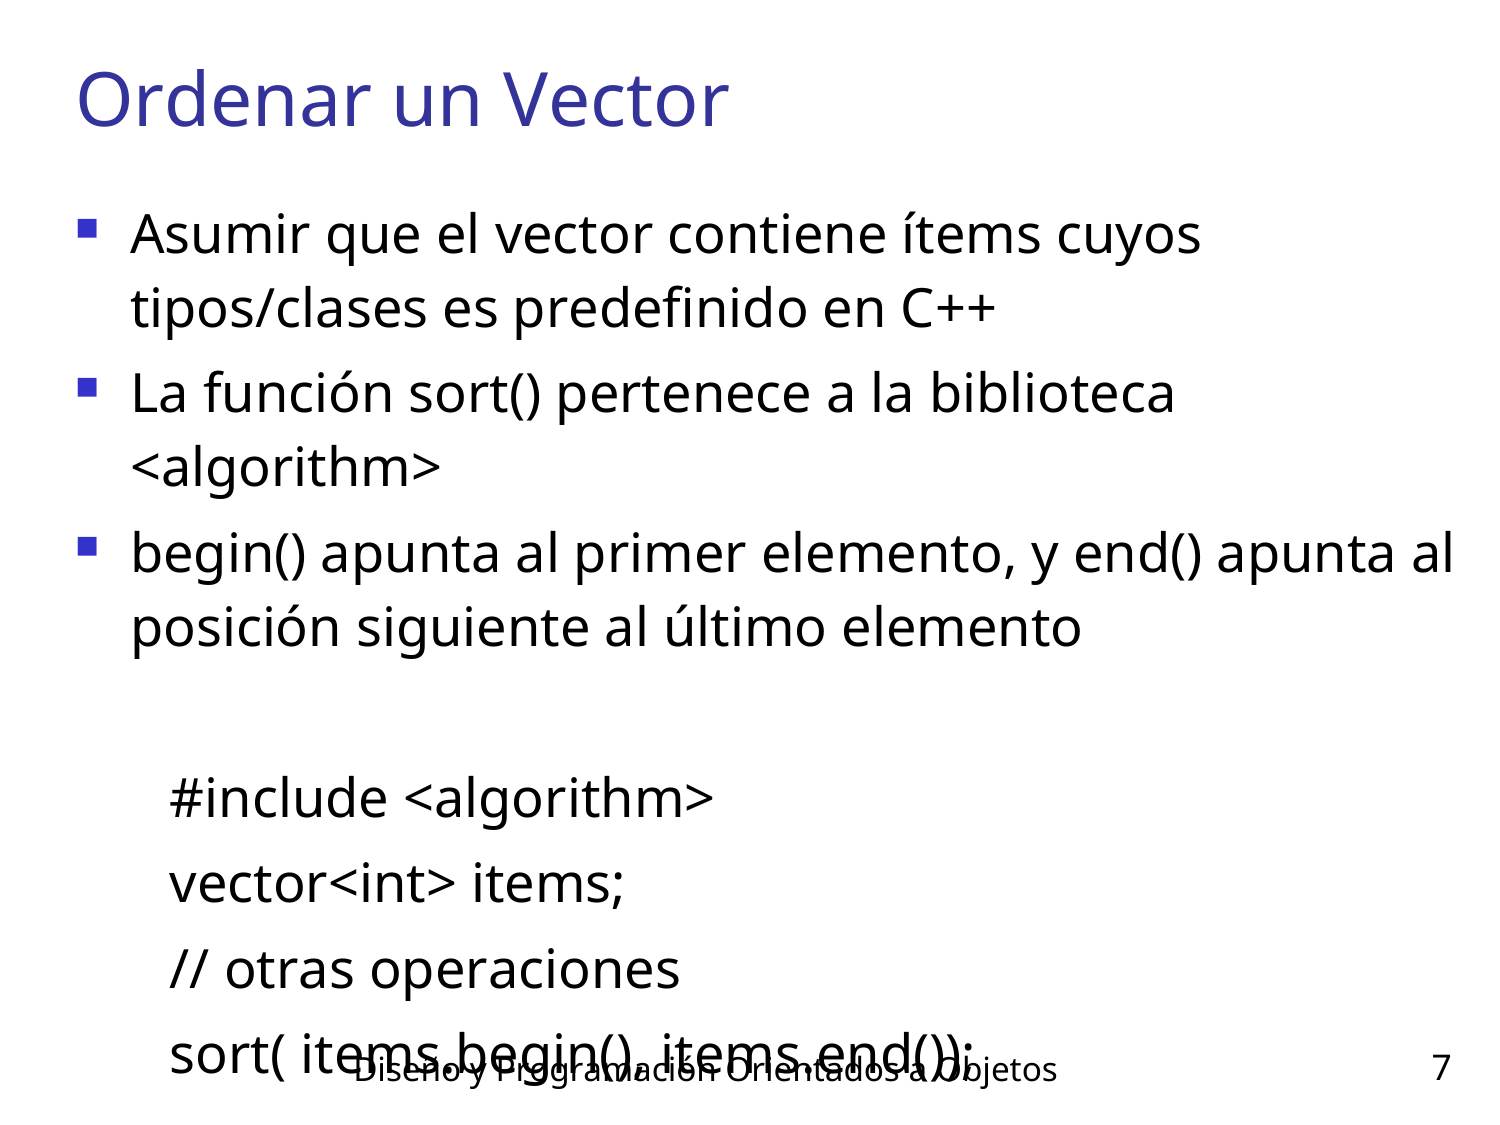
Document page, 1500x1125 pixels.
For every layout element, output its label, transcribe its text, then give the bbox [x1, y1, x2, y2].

list Asumir que el vector contiene ítems cuyos tipos/clases es predefinido en C++ La función sort() pertenece a la biblioteca <algorithm> begin() apunta al primer elemento, y end() apunta al posición siguiente al último elemento #include <algorithm> vector<int> items; // otras operaciones sort( items.begin(), items.end()); [75, 195, 1462, 1021]
title Ordenar un Vector [75, 12, 1466, 175]
